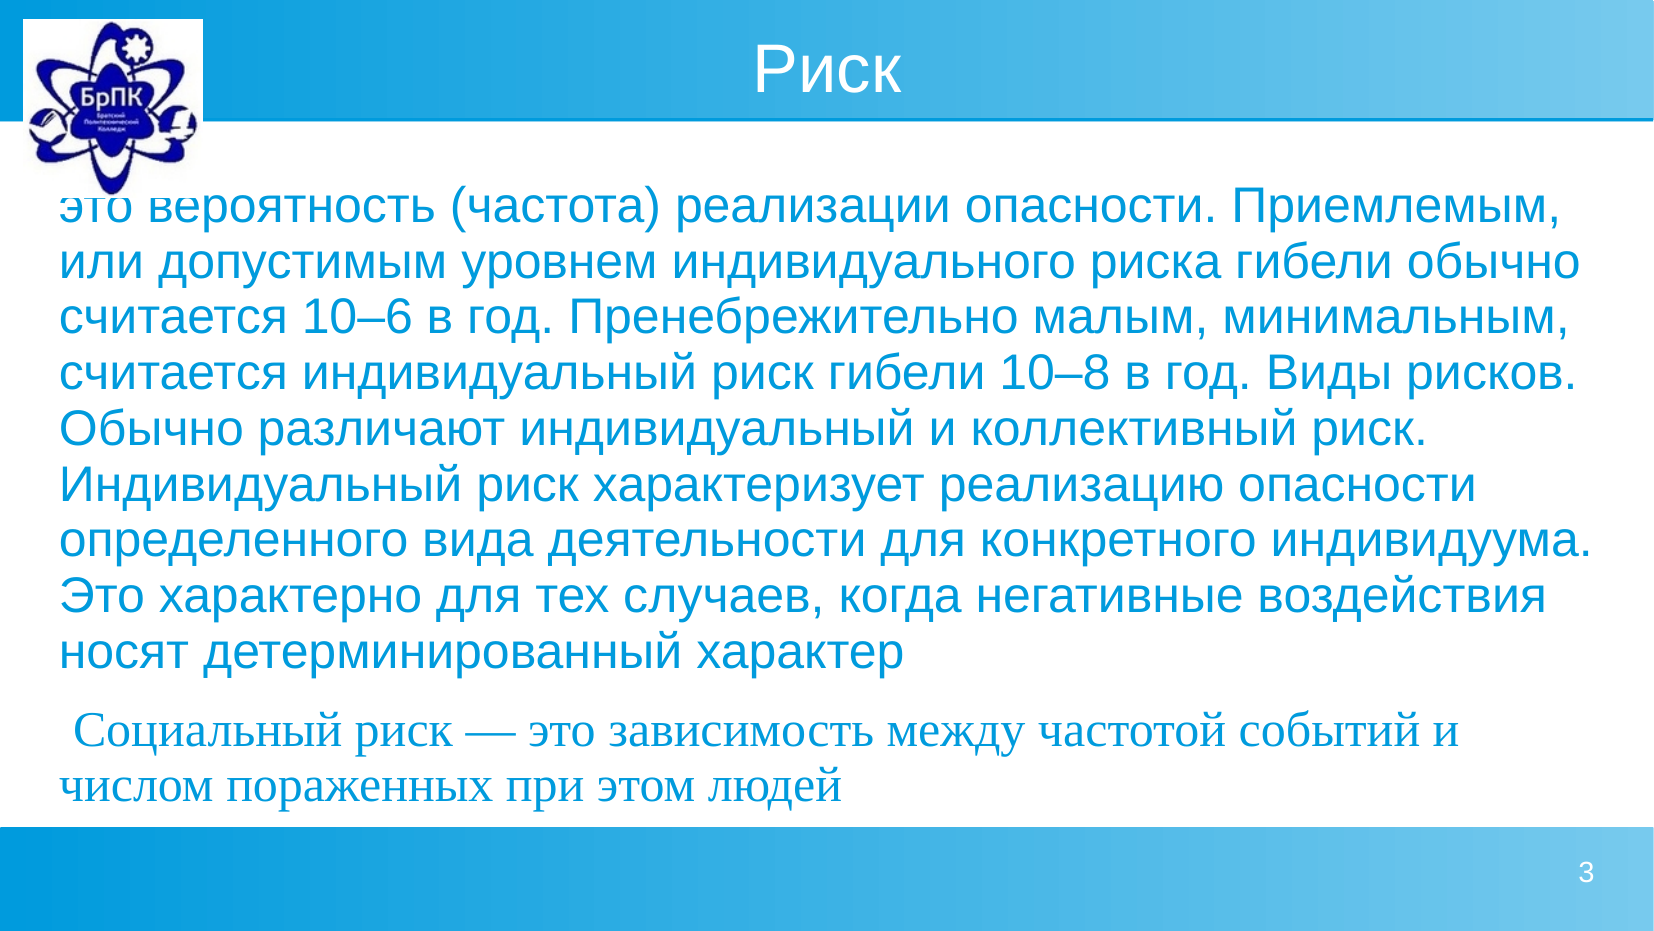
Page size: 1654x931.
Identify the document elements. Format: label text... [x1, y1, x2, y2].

picture [23, 20, 203, 198]
title Риск [203, 29, 1595, 108]
list это вероятность (частота) реализации опасности. Приемлемым, или допустимым уровнем индивидуального риска гибели обычно считается 10–6 в год. Пренебрежительно малым, минимальным, считается индивидуальный риск гибели 10–8 в год. Виды рисков. Обычно различают индивидуальный и коллективный риск. Индивидуальный риск характеризует реализацию опасности определенного вида деятельности для конкретного индивидуума. Это характерно для тех случаев, когда негативные воздействия носят детерминированный характер Социальный риск — это зависимость между частотой событий и числом пораженных при этом людей [59, 177, 1595, 768]
